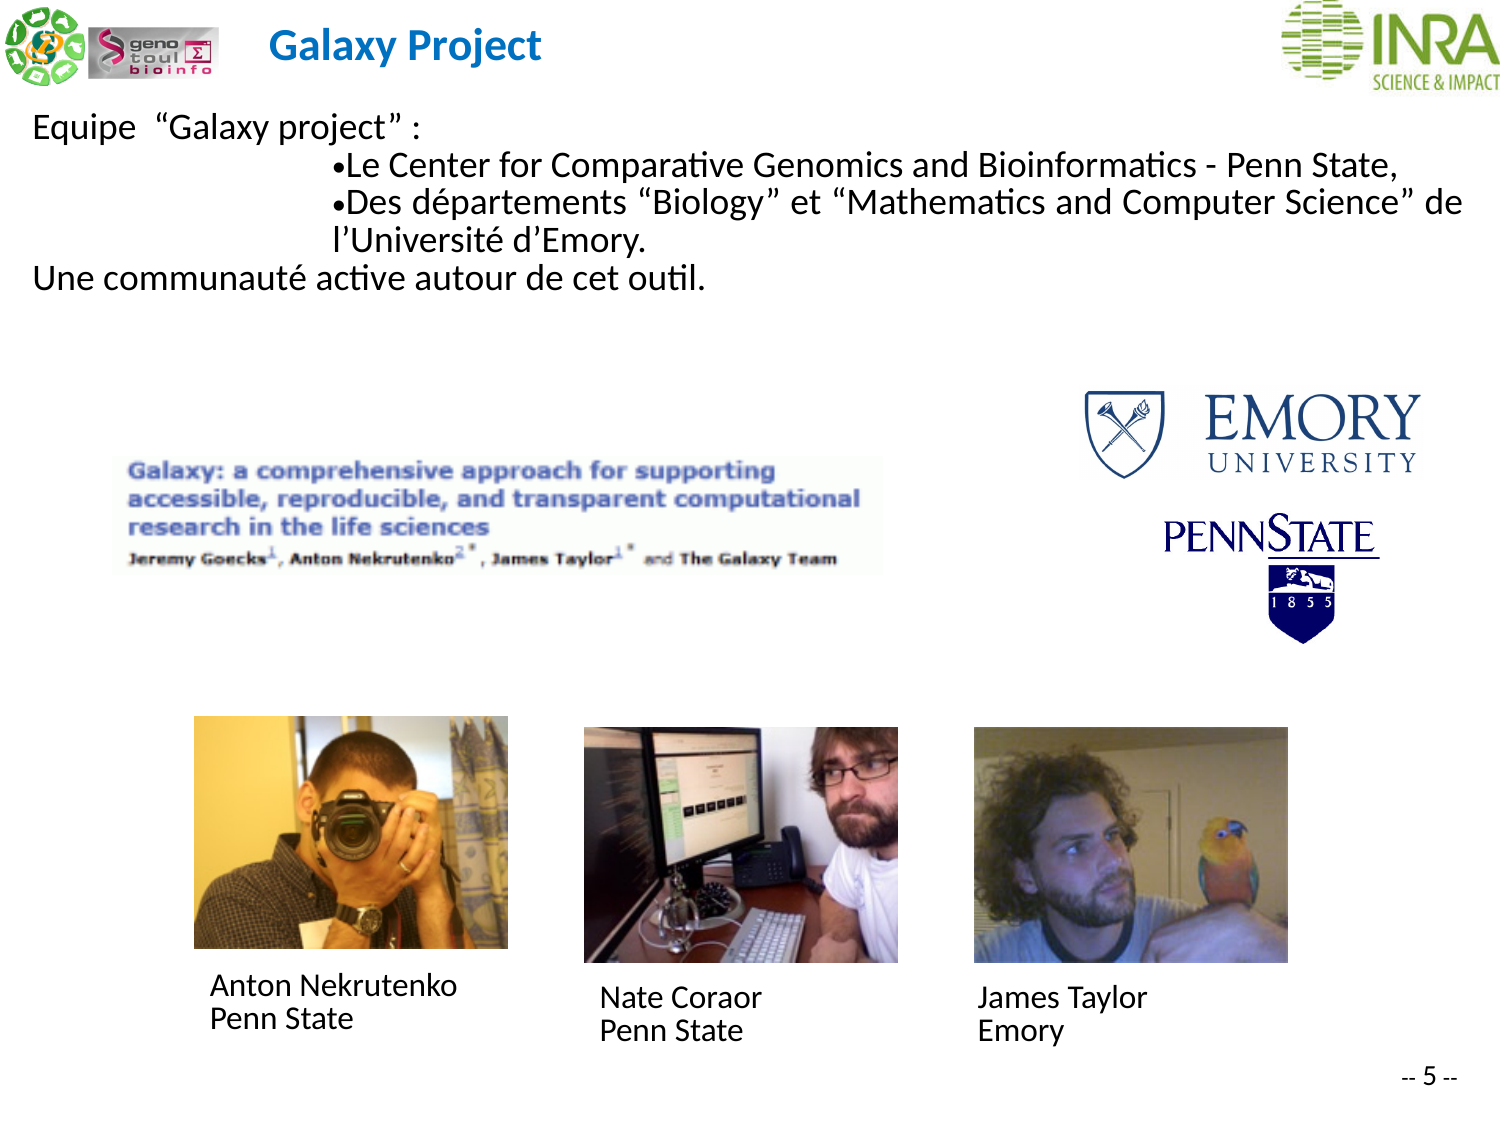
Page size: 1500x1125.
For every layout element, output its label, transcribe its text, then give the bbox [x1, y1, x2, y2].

picture [5, 7, 85, 86]
picture [1079, 385, 1424, 480]
text_box Anton Nekrutenko Penn State [195, 964, 480, 1046]
picture [112, 456, 883, 575]
picture [1163, 491, 1380, 646]
text_box Galaxy Project [253, 19, 1270, 90]
picture [584, 727, 898, 963]
text_box Equipe “Galaxy project” : Le Center for Comparative Genomics and Bioinformatics - Penn State, Des départements “Biology” et “Mathematics and Computer Science” de l’Université d’Emory. Une communauté active autour de cet outil. [18, 104, 1500, 307]
text_box Nate Coraor Penn State [585, 976, 842, 1058]
picture [194, 716, 508, 949]
picture [1281, 0, 1500, 104]
picture [974, 727, 1288, 963]
picture [88, 27, 219, 79]
text_box James Taylor Emory [963, 976, 1258, 1058]
